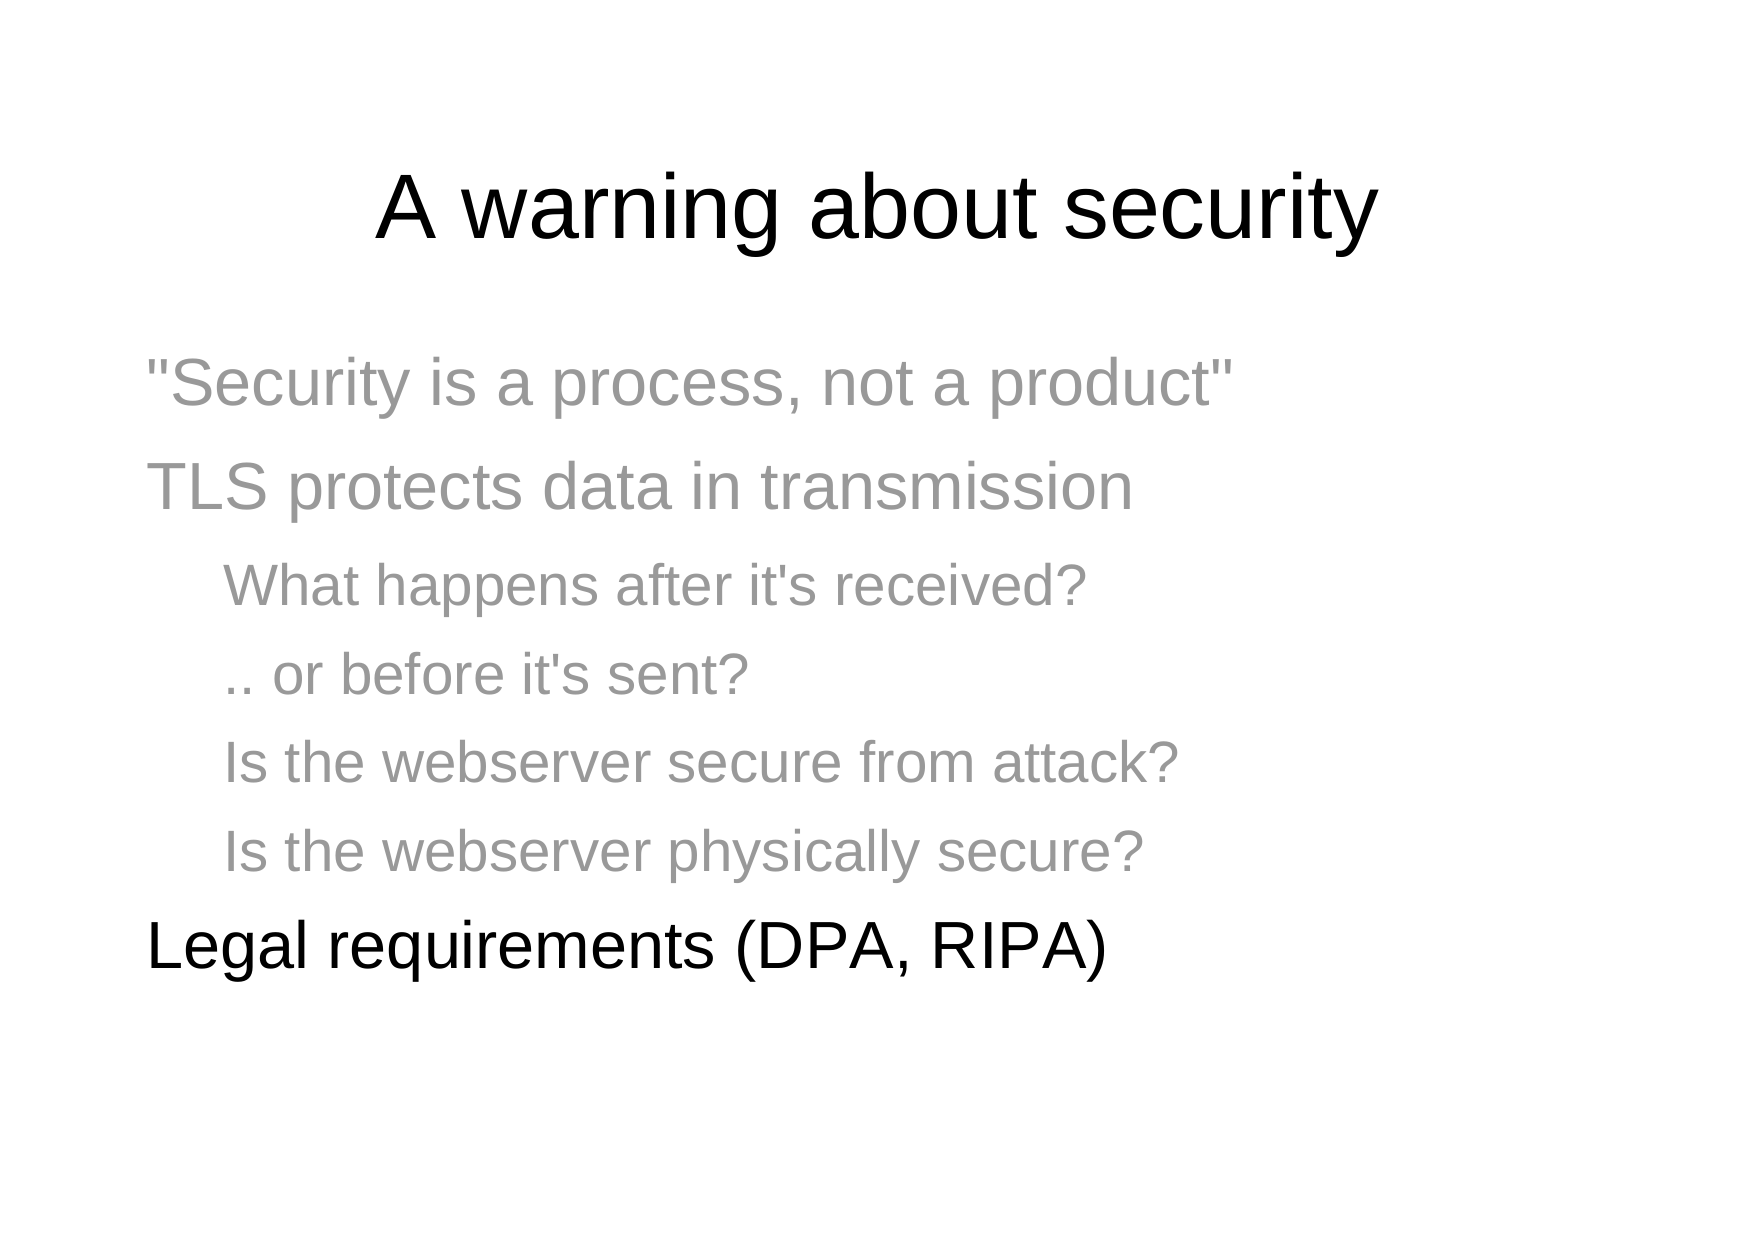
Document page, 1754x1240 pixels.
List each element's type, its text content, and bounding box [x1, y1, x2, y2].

title A warning about security [128, 102, 1627, 310]
list "Security is a process, not a product" TLS protects data in transmission What happens after it's received? .. or before it's sent? Is the webserver secure from attack? Is the webserver physically secure? Legal requirements (DPA, RIPA) [128, 344, 1627, 1213]
